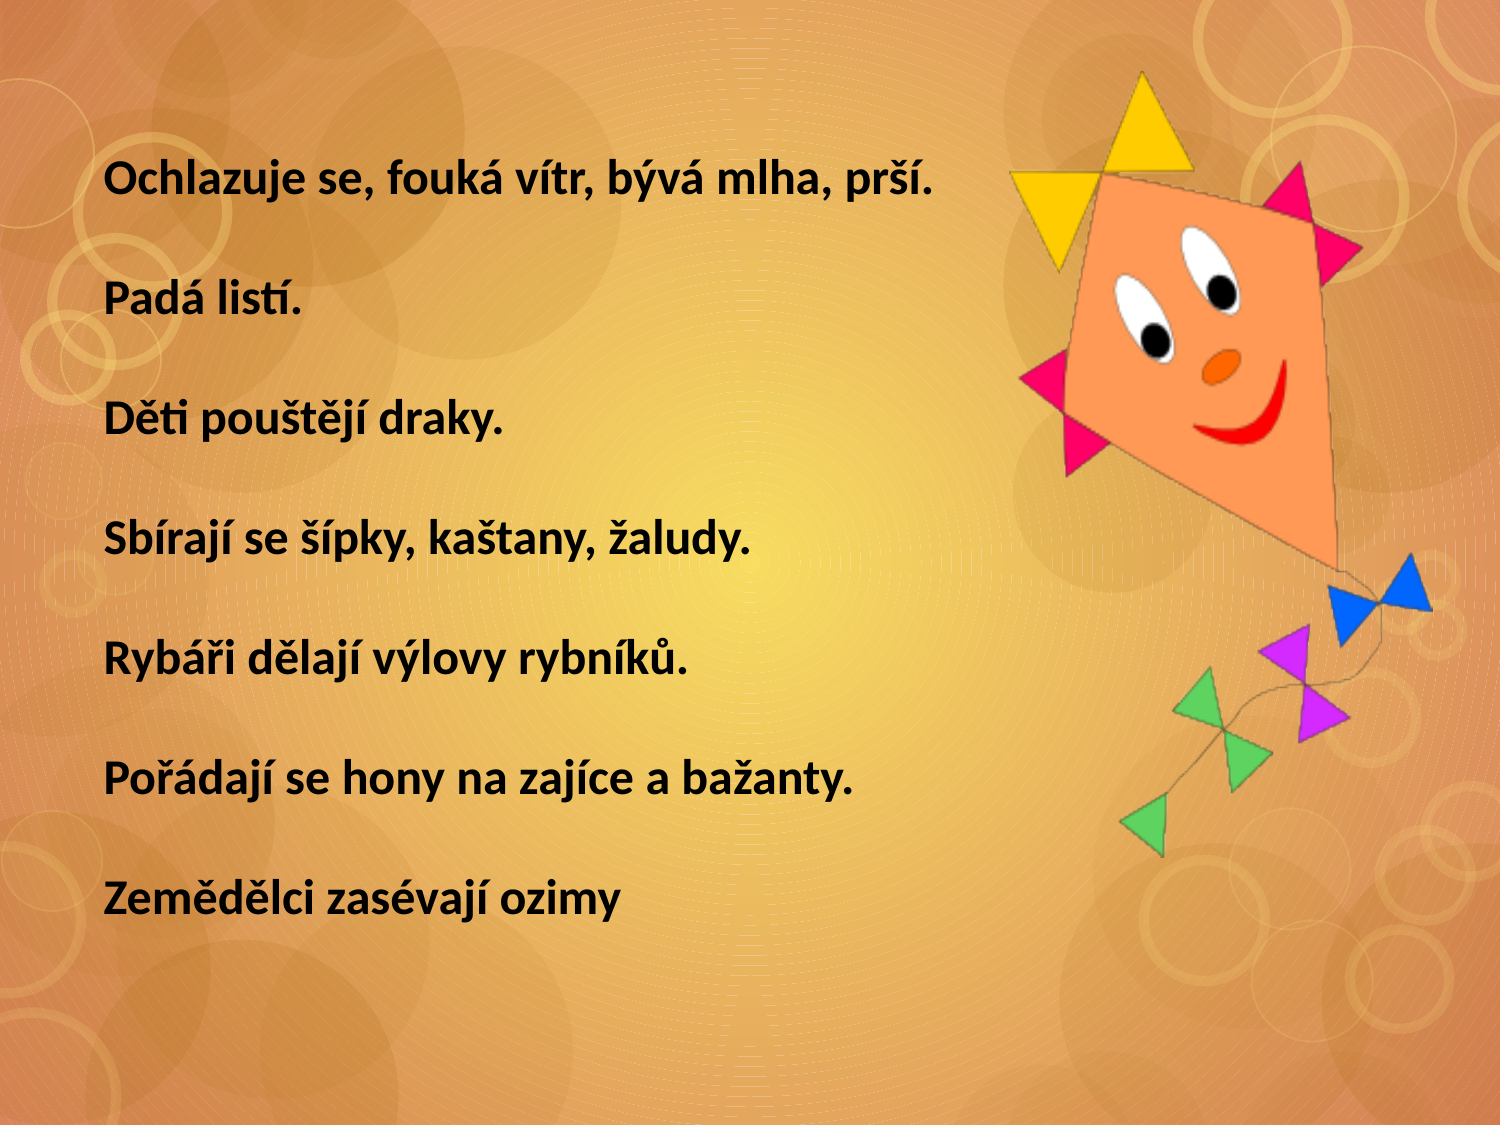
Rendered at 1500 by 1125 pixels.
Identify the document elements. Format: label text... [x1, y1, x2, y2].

text_box Ochlazuje se, fouká vítr, bývá mlha, prší. Padá listí. Děti pouštějí draky. Sbírají se šípky, kaštany, žaludy. Rybáři dělají výlovy rybníků. Pořádají se hony na zajíce a bažanty. Zemědělci zasévají ozimy [88, 137, 958, 940]
picture [1009, 71, 1433, 858]
